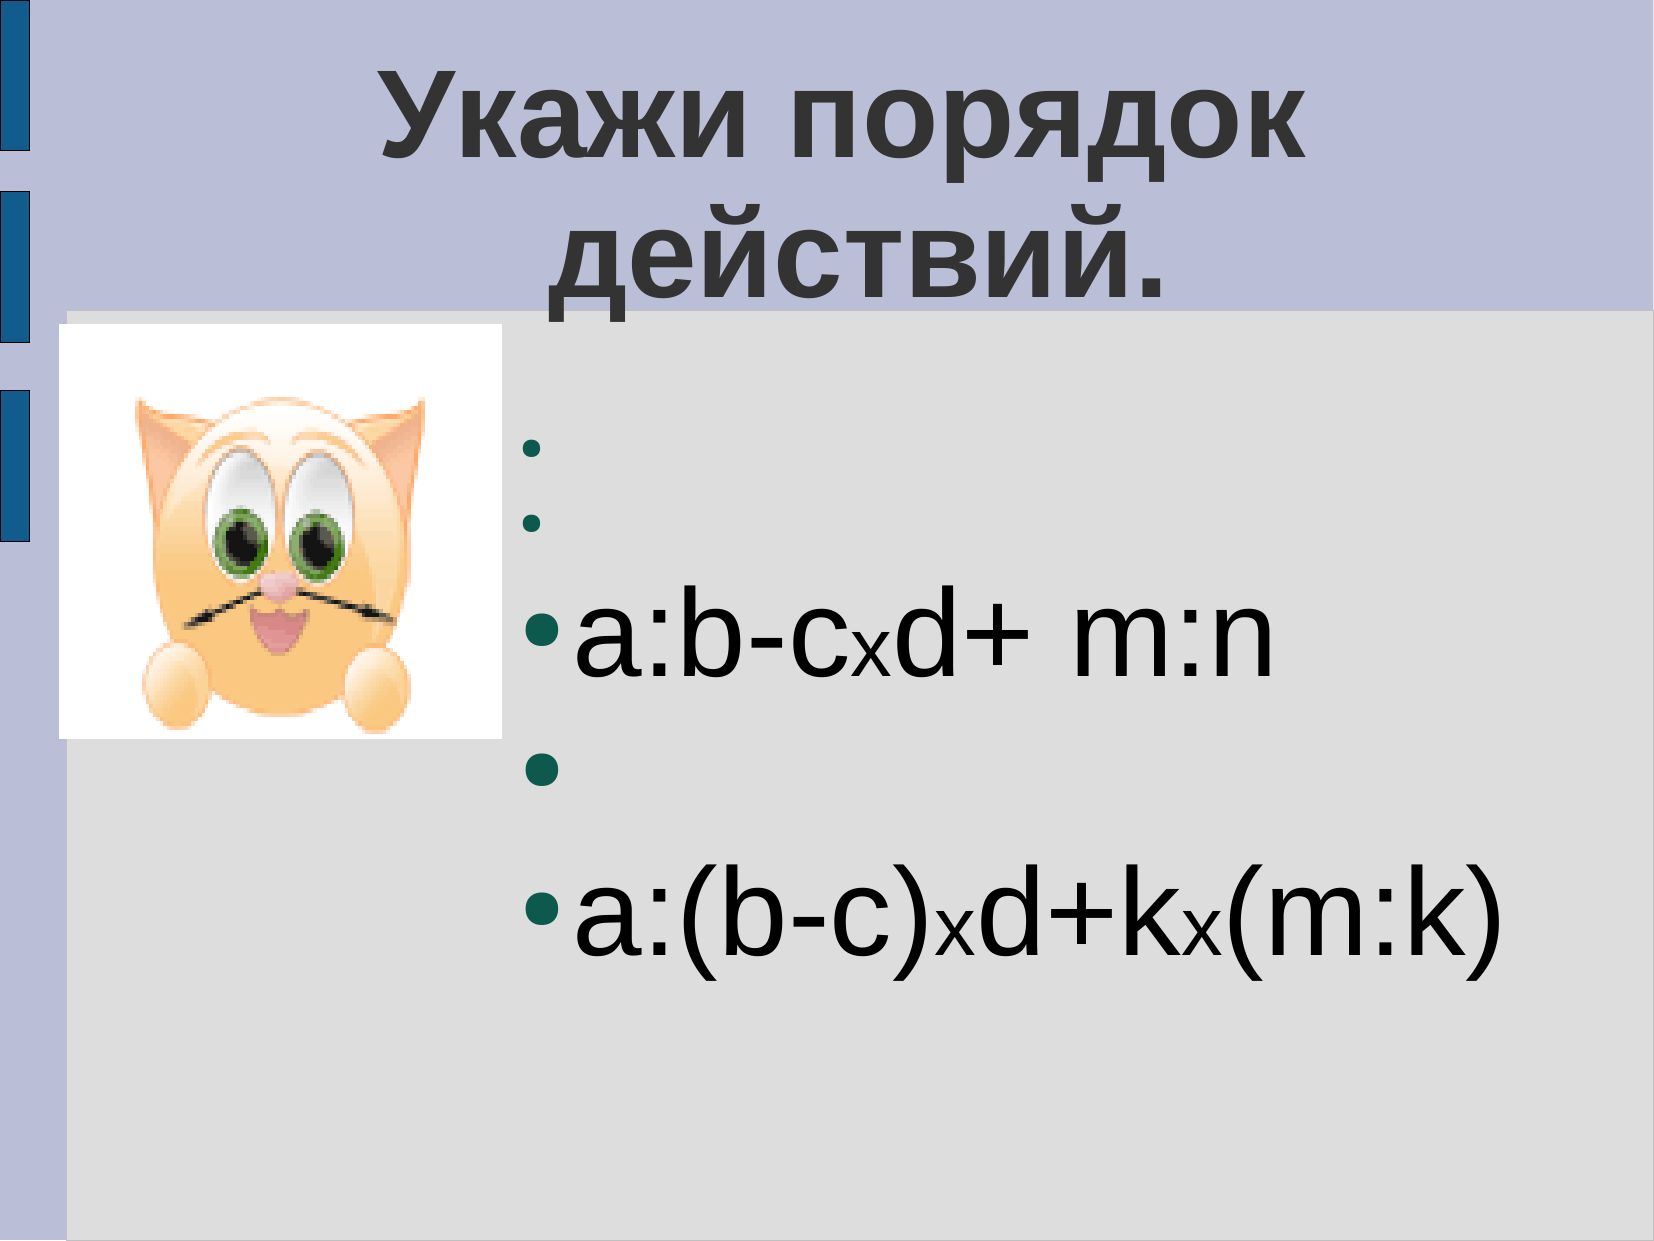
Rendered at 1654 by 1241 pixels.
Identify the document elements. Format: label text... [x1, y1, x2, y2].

list a:b-cхd+ m:n a:(b-c)хd+kх(m:k) [501, 413, 1565, 1182]
title Укажи порядок действий. [152, 29, 1565, 413]
picture [59, 324, 502, 739]
